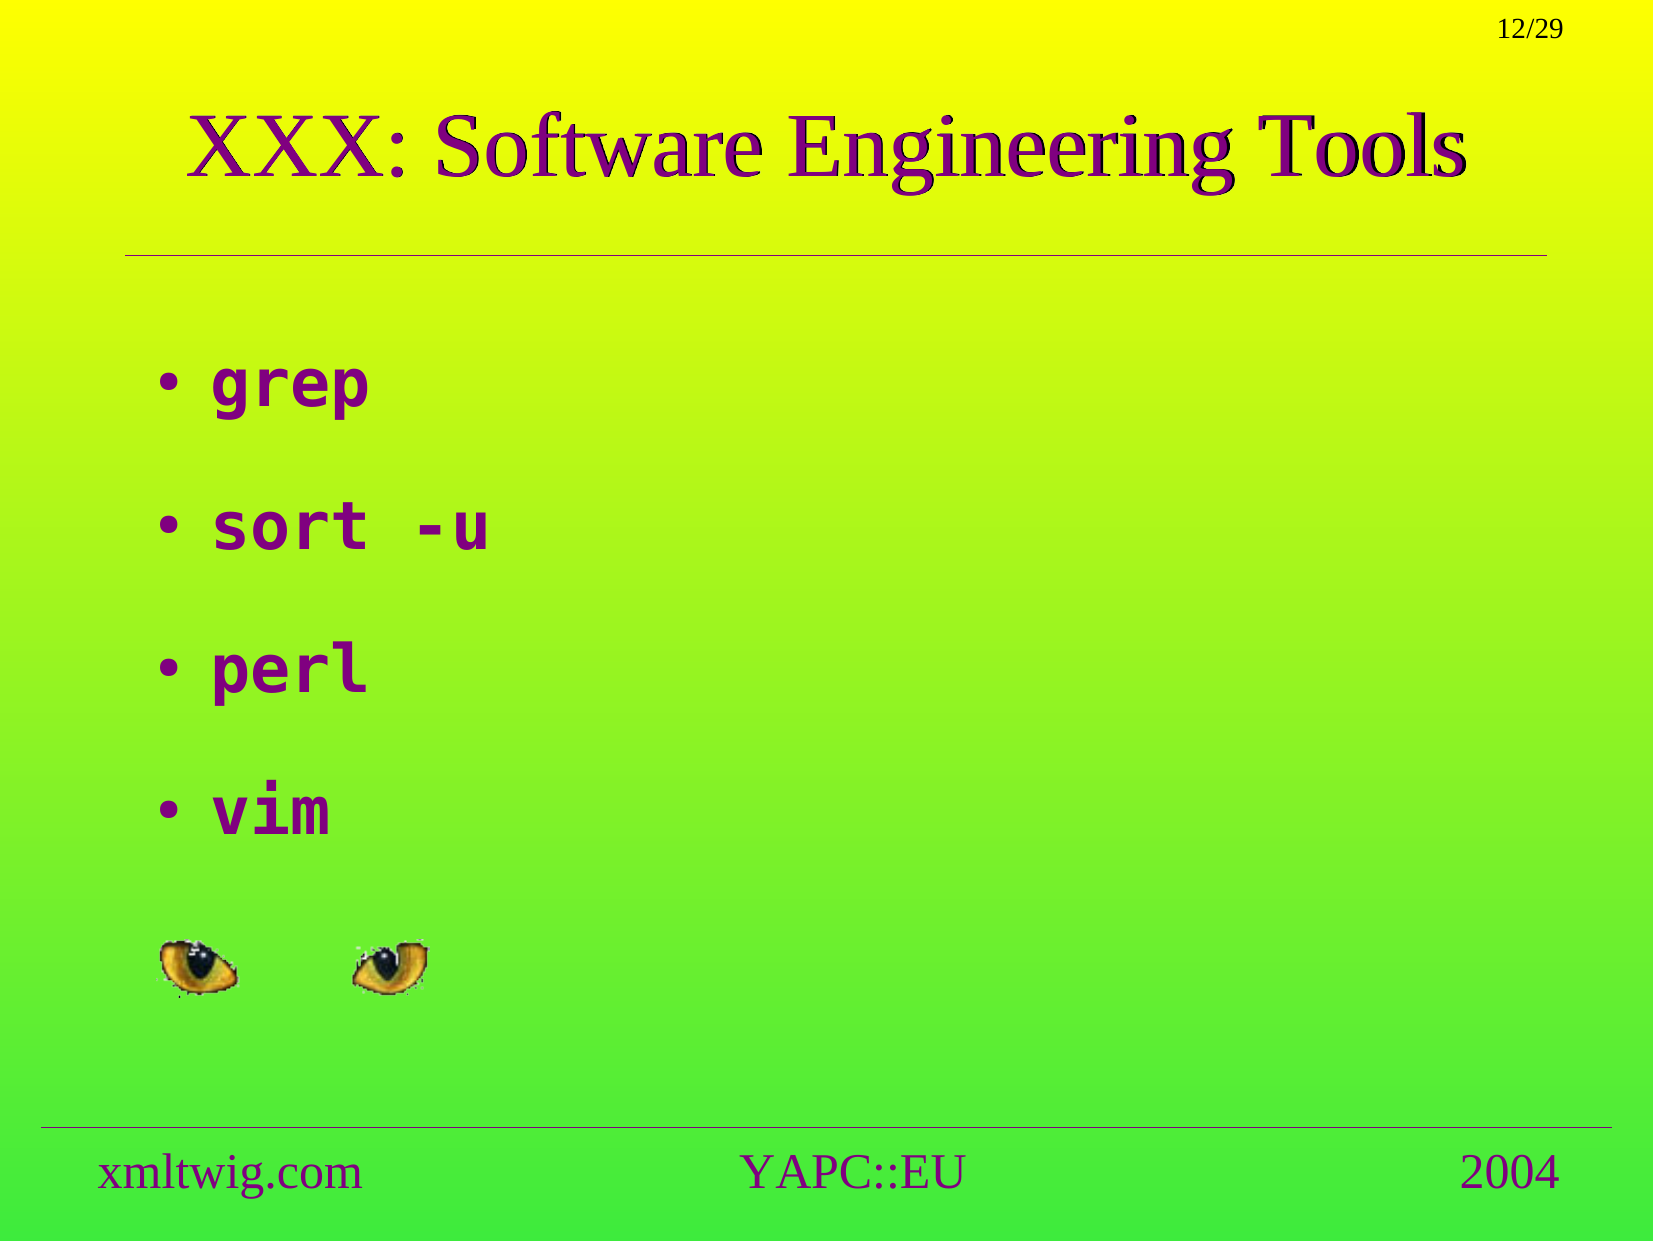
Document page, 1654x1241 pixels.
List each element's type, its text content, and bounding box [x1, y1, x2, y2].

list grep sort -u perl vim [121, 344, 1533, 1067]
picture [156, 939, 430, 998]
title XXX: Software Engineering Tools [121, 66, 1533, 225]
